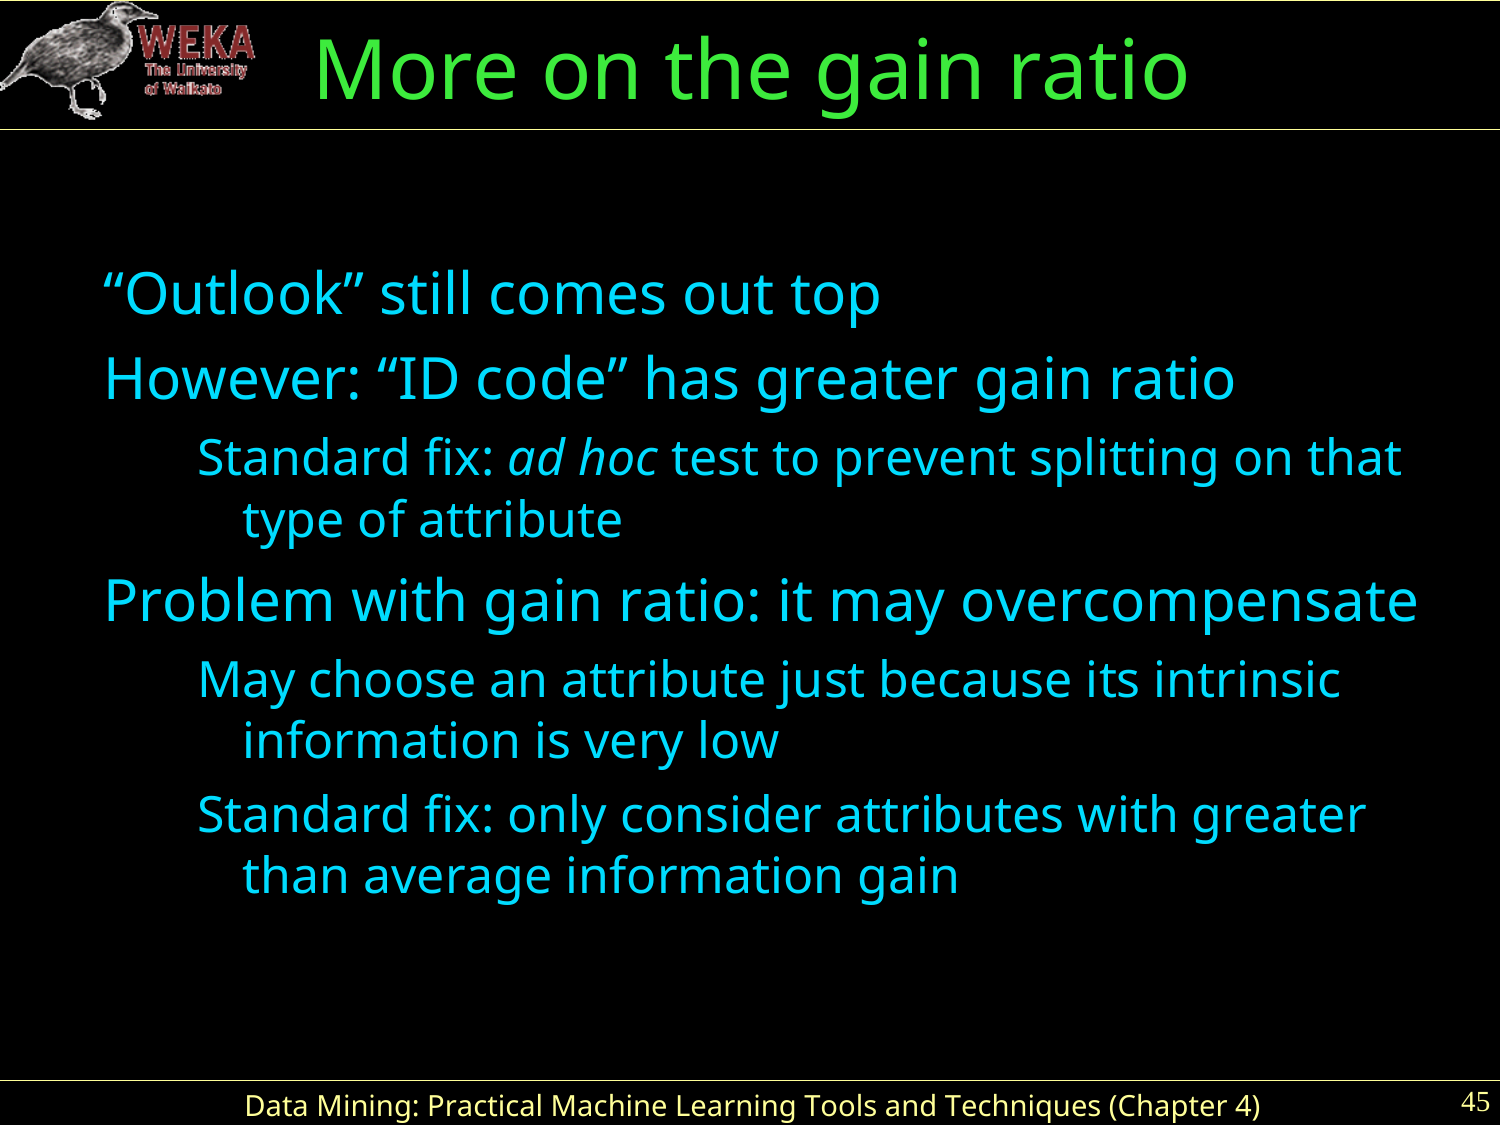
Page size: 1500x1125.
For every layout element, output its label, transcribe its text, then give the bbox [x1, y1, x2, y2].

picture [0, 1, 266, 129]
title More on the gain ratio [297, 0, 1500, 148]
text_box “Outlook” still comes out top However: “ID code” has greater gain ratio Standard fix: ad hoc test to prevent splitting on that type of attribute Problem with gain ratio: it may overcompensate May choose an attribute just because its intrinsic information is very low Standard fix: only consider attributes with greater than average information gain [88, 249, 1447, 926]
